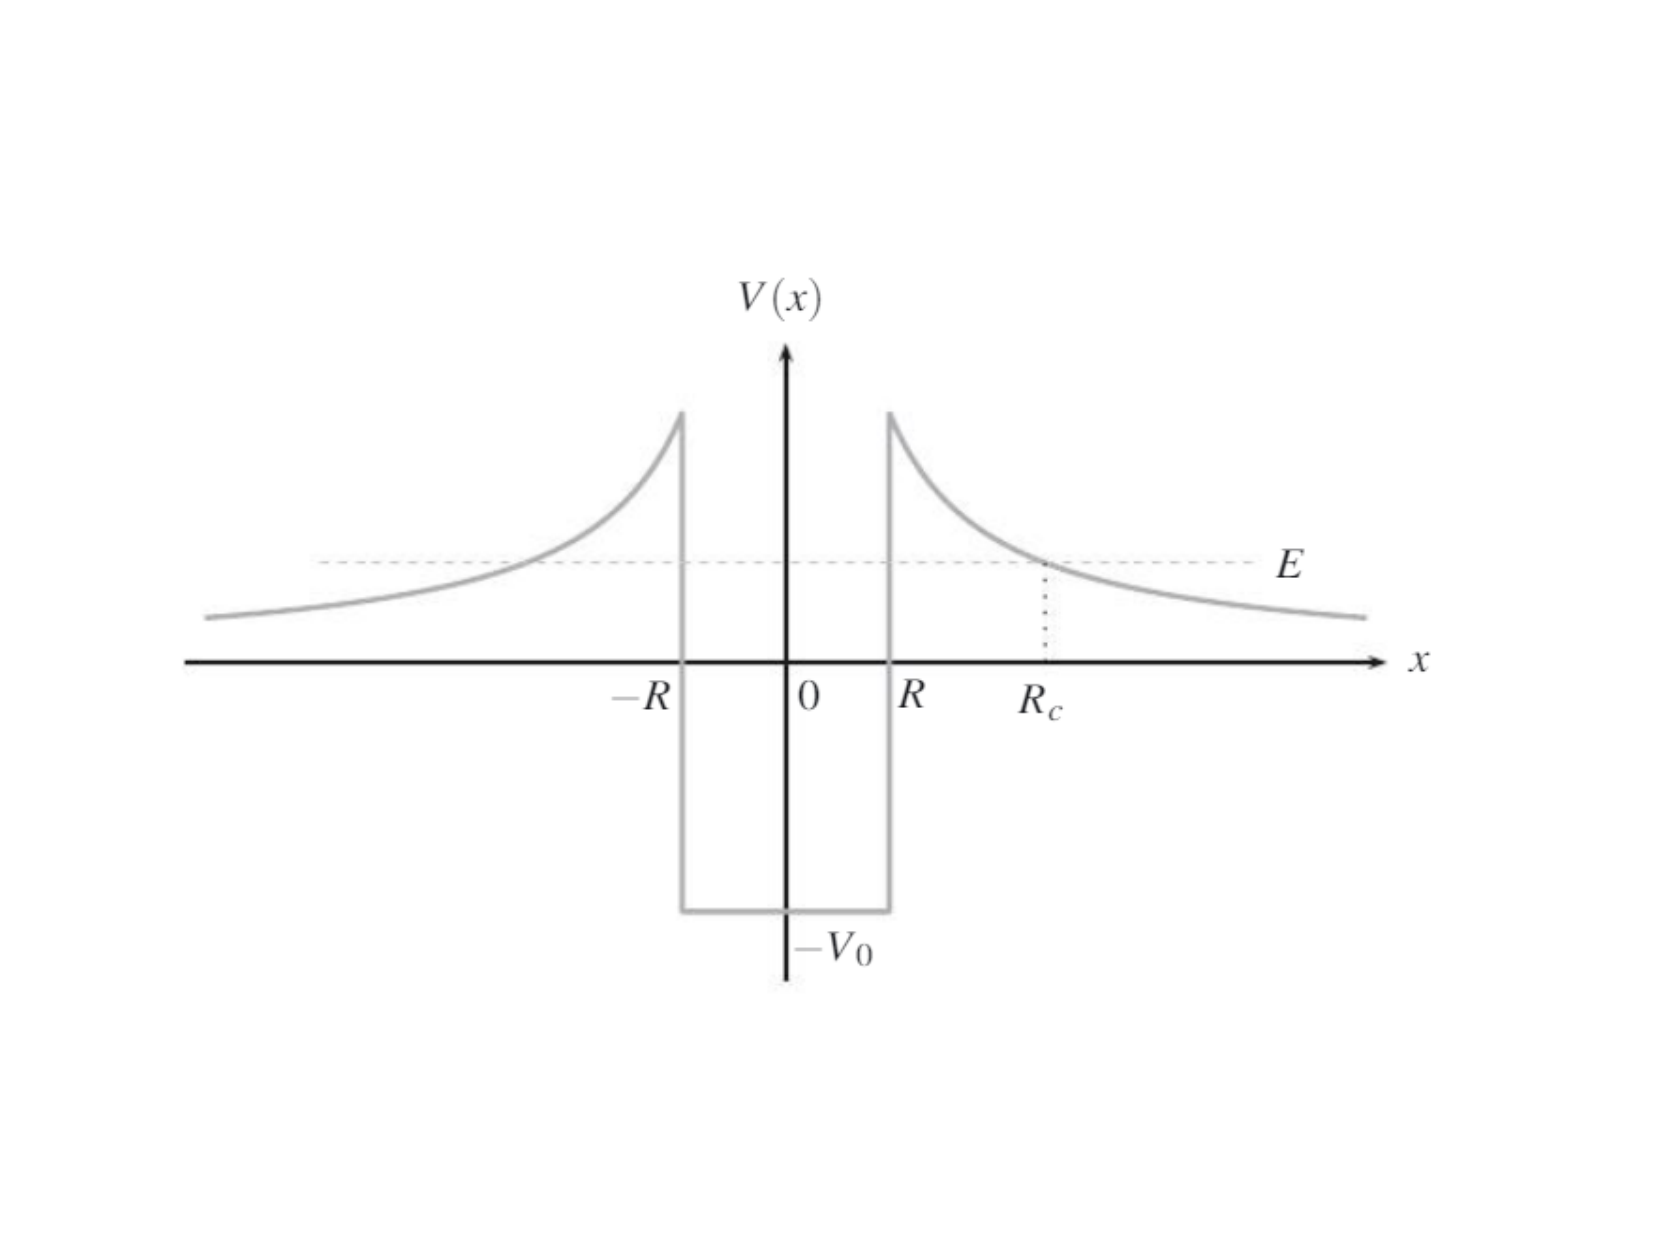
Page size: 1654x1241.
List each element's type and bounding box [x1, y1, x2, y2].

picture [171, 235, 1489, 1004]
